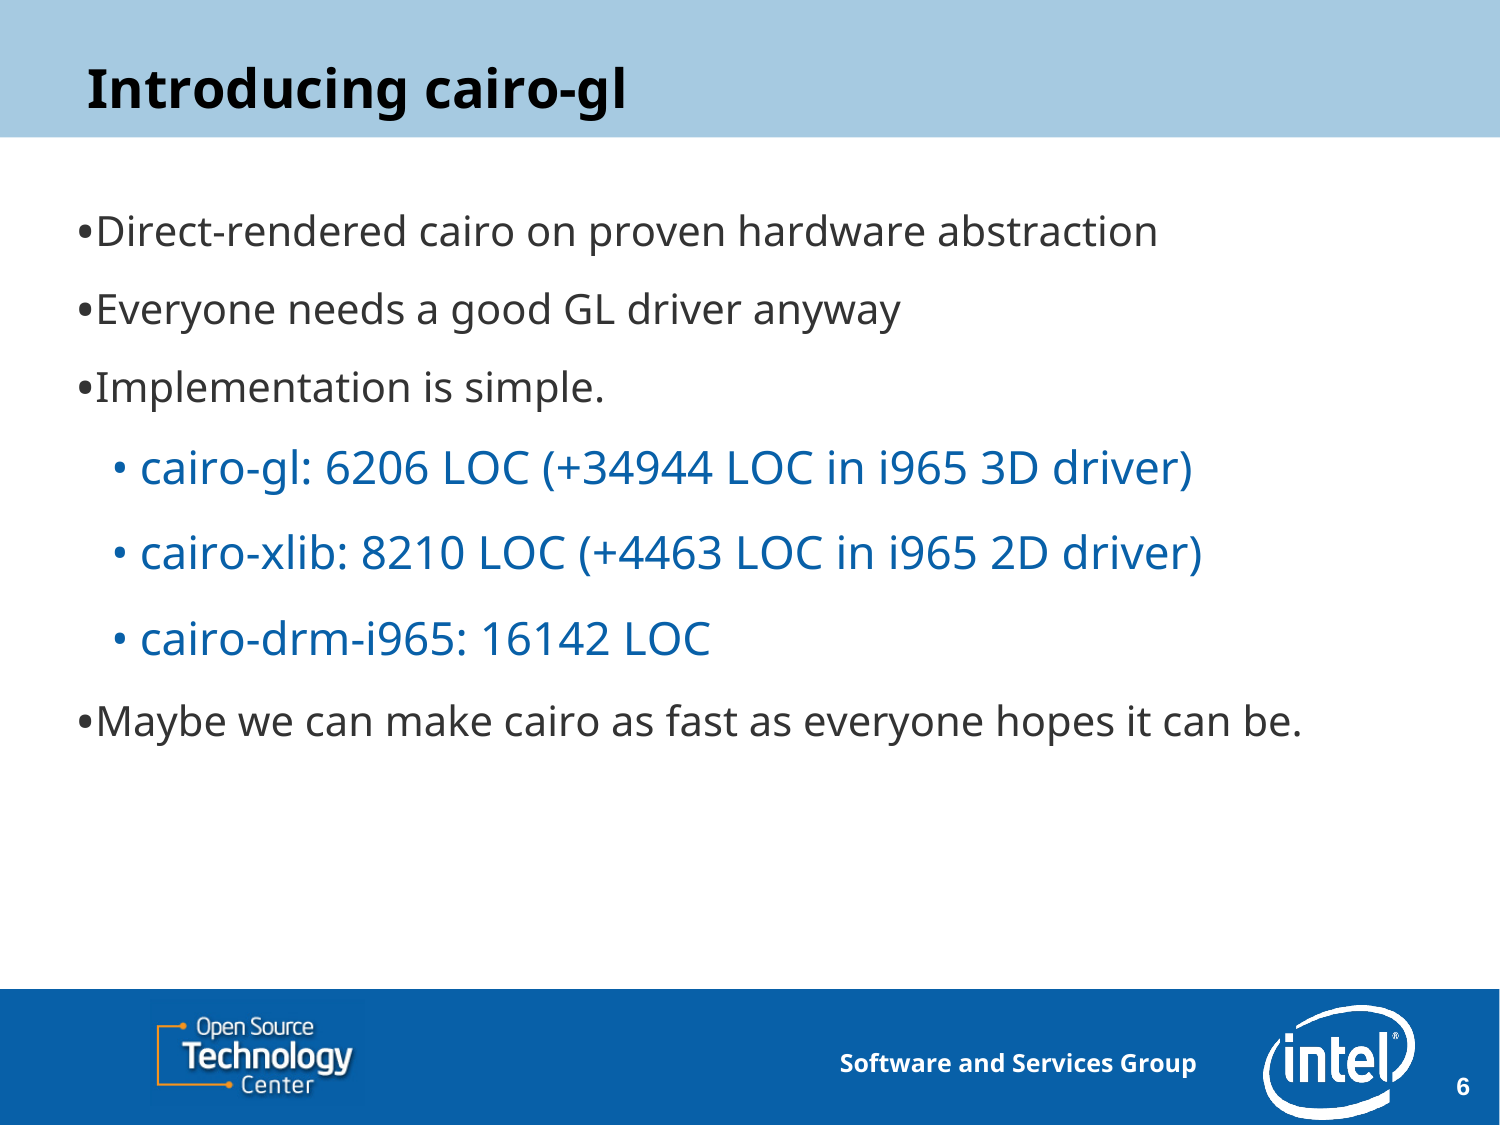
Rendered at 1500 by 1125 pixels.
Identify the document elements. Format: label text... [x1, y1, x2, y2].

list Direct-rendered cairo on proven hardware abstraction Everyone needs a good GL driver anyway Implementation is simple. cairo-gl: 6206 LOC (+34944 LOC in i965 3D driver) cairo-xlib: 8210 LOC (+4463 LOC in i965 2D driver) cairo-drm-i965: 16142 LOC Maybe we can make cairo as fast as everyone hopes it can be. [74, 202, 1425, 930]
picture [1263, 1005, 1415, 1120]
picture [150, 999, 365, 1106]
title Introducing cairo-gl [87, 44, 1446, 131]
